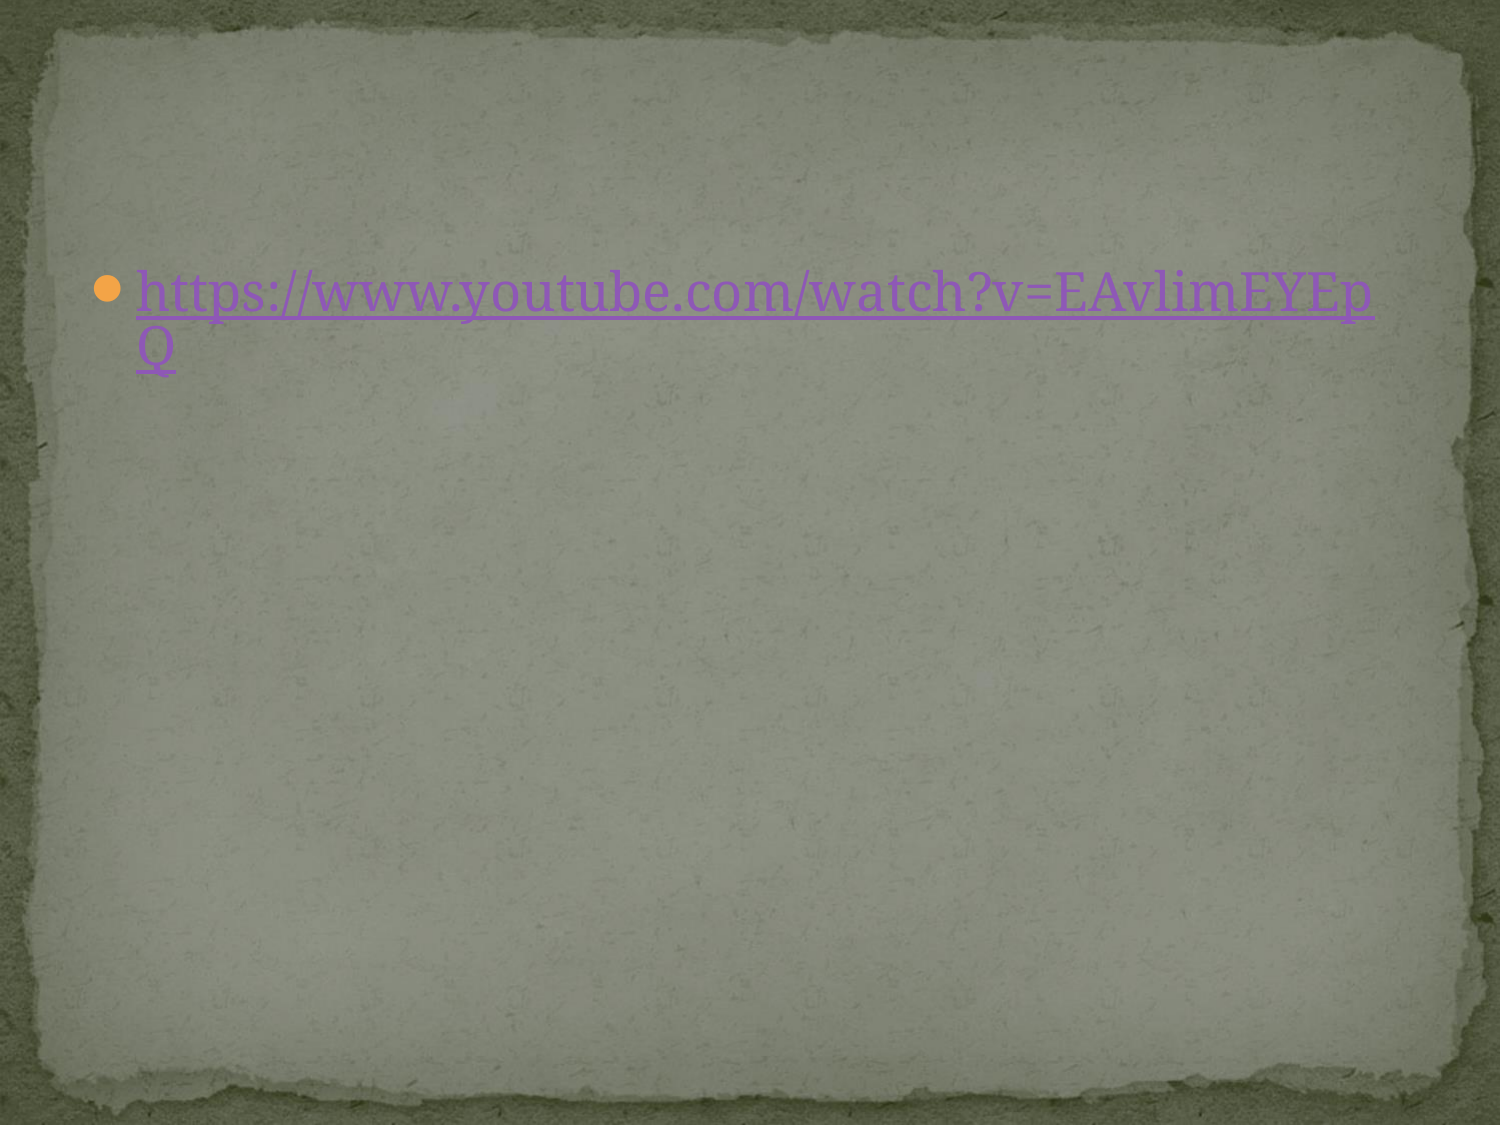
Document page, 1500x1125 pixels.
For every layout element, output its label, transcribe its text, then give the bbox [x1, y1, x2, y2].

picture [0, 0, 1500, 1125]
list https://www.youtube.com/watch?v=EAvlimEYEpQ [75, 249, 1425, 1000]
